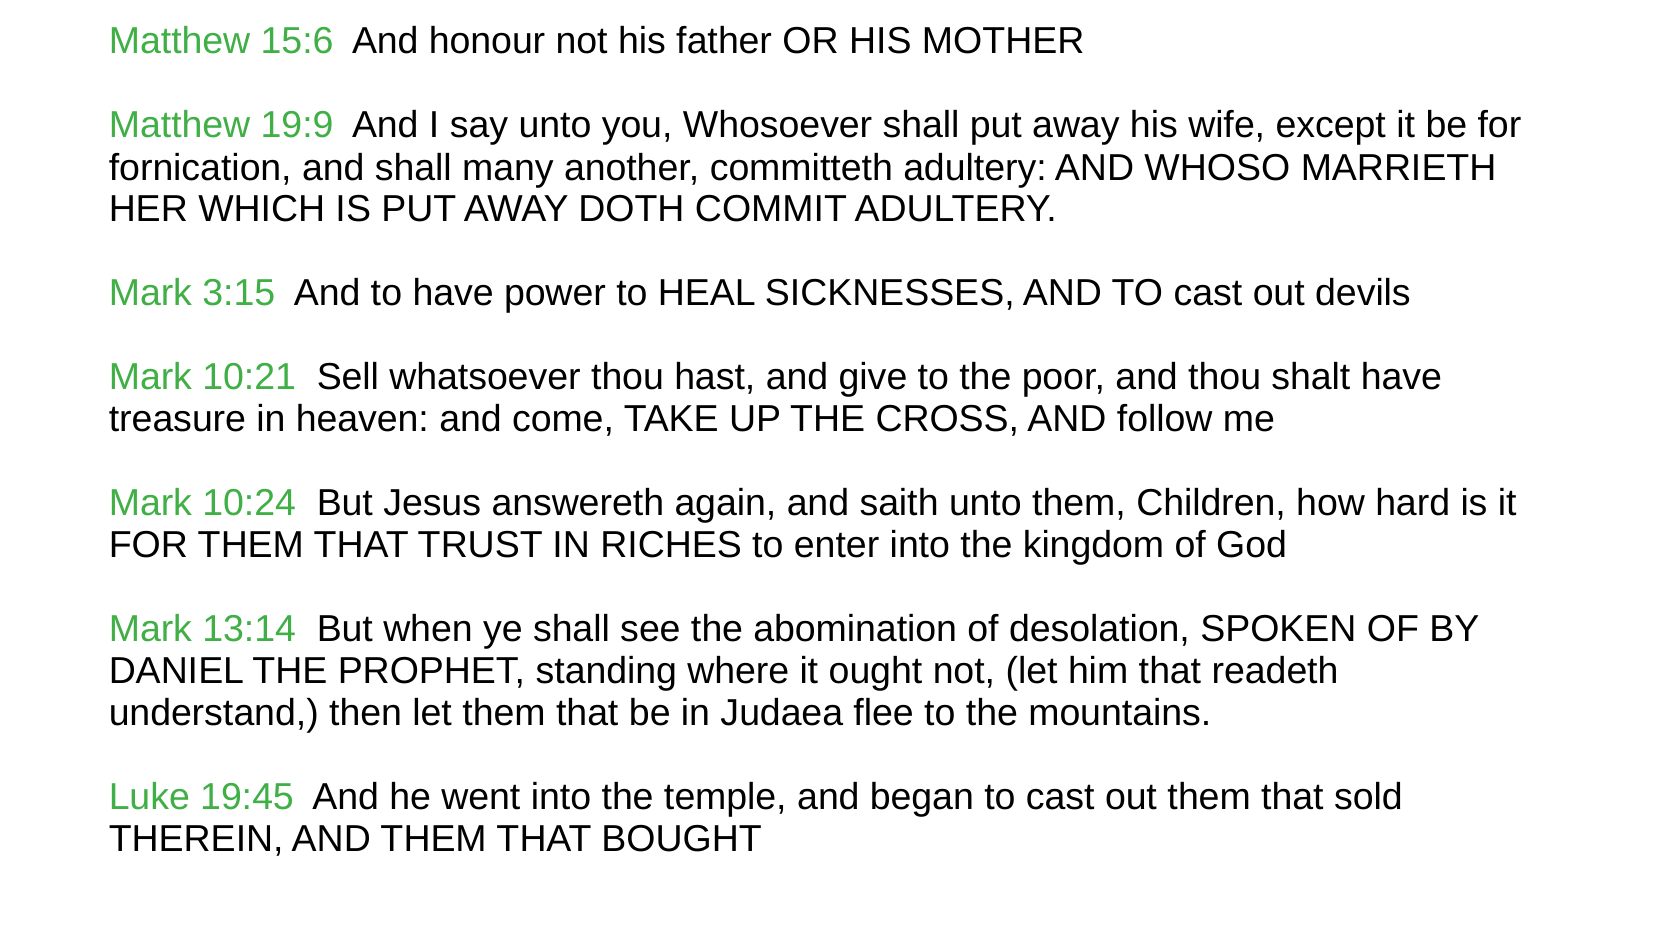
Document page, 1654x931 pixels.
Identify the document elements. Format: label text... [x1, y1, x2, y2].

text_box Matthew 15:6 And honour not his father OR HIS MOTHER Matthew 19:9 And I say unto you, Whosoever shall put away his wife, except it be for fornication, and shall many another, committeth adultery: AND WHOSO MARRIETH HER WHICH IS PUT AWAY DOTH COMMIT ADULTERY. Mark 3:15 And to have power to HEAL SICKNESSES, AND TO cast out devils Mark 10:21 Sell whatsoever thou hast, and give to the poor, and thou shalt have treasure in heaven: and come, TAKE UP THE CROSS, AND follow me Mark 10:24 But Jesus answereth again, and saith unto them, Children, how hard is it FOR THEM THAT TRUST IN RICHES to enter into the kingdom of God Mark 13:14 But when ye shall see the abomination of desolation, SPOKEN OF BY DANIEL THE PROPHET, standing where it ought not, (let him that readeth understand,) then let them that be in Judaea flee to the mountains. Luke 19:45 And he went into the temple, and began to cast out them that sold THEREIN, AND THEM THAT BOUGHT [93, 12, 1560, 927]
